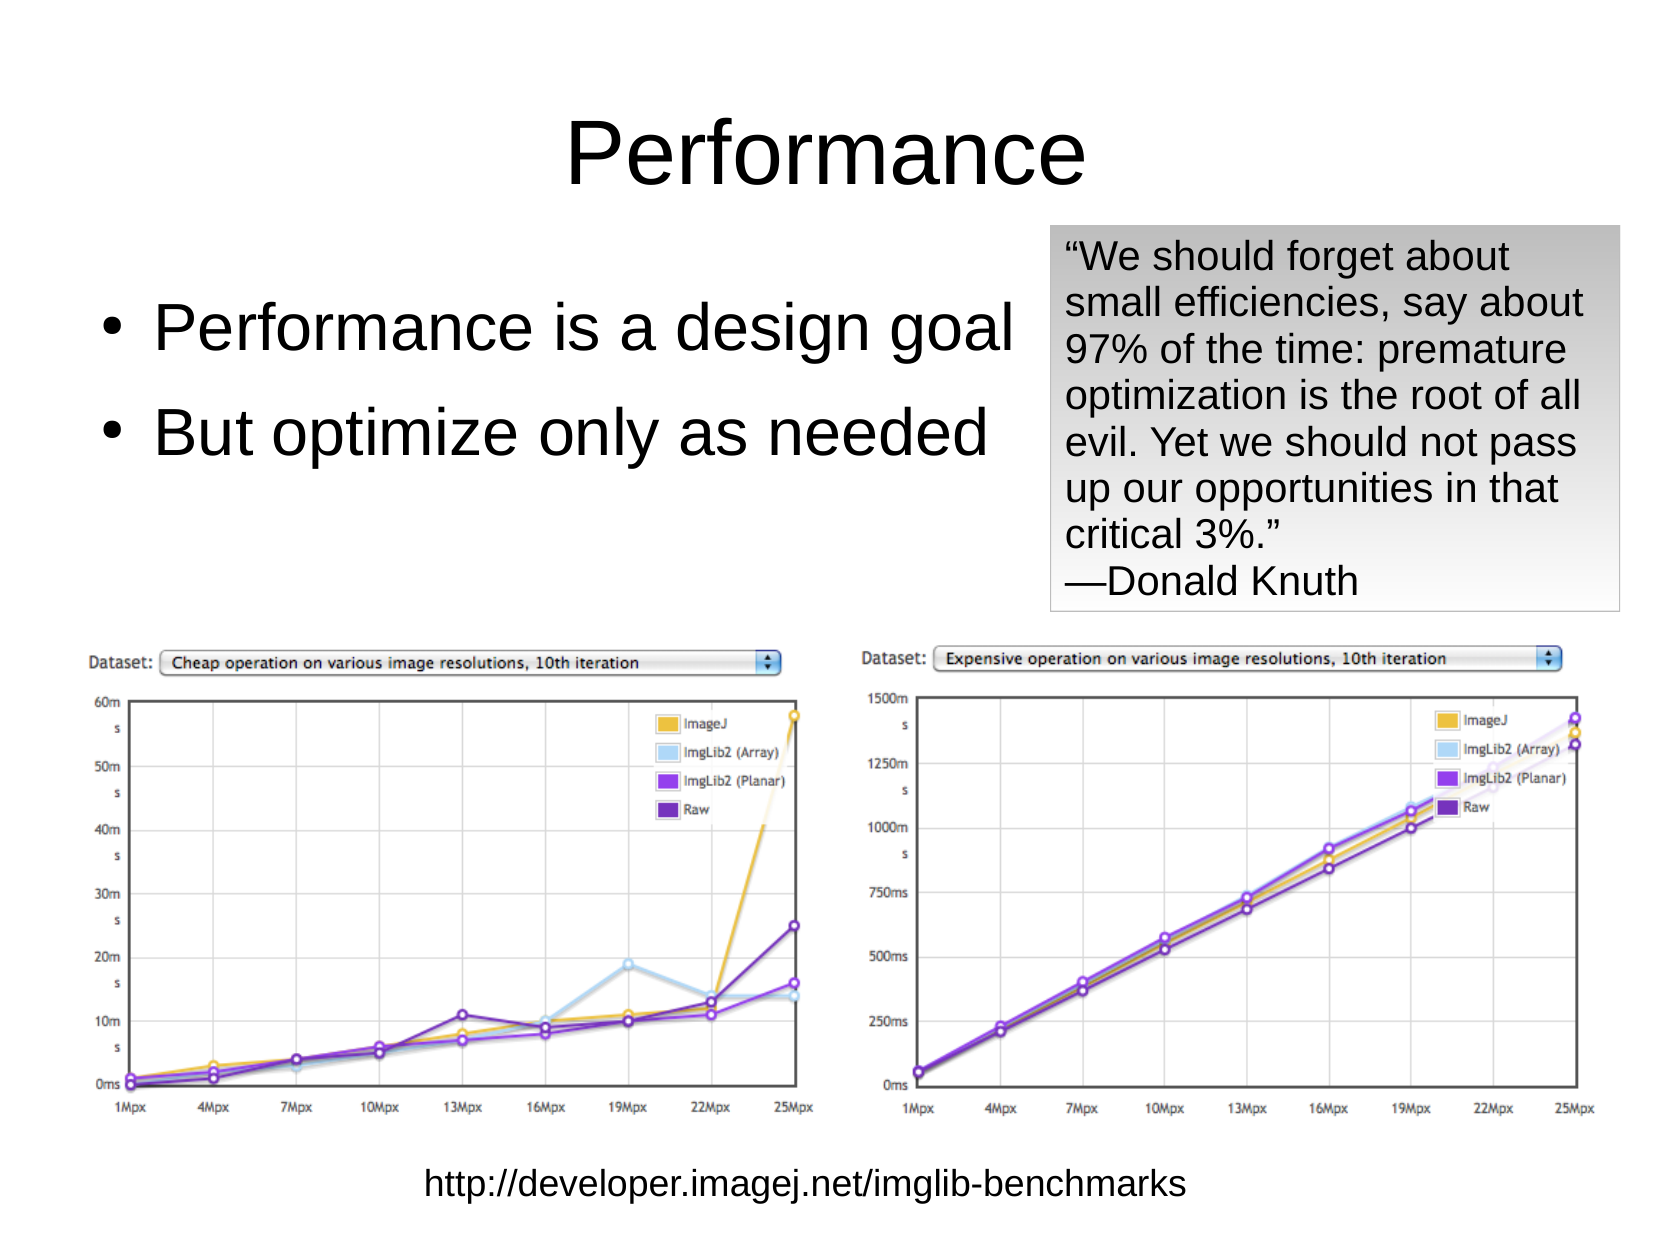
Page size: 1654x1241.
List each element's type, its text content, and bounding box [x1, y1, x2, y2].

text_box “We should forget about small efficiencies, say about 97% of the time: premature optimization is the root of all evil. Yet we should not pass up our opportunities in that critical 3%.” —Donald Knuth [1050, 225, 1621, 612]
title Performance [82, 49, 1571, 257]
picture [855, 634, 1606, 1126]
list Performance is a design goal But optimize only as needed [82, 290, 1571, 1109]
text_box http://developer.imagej.net/imglib-benchmarks [409, 1155, 1246, 1212]
picture [75, 640, 826, 1126]
